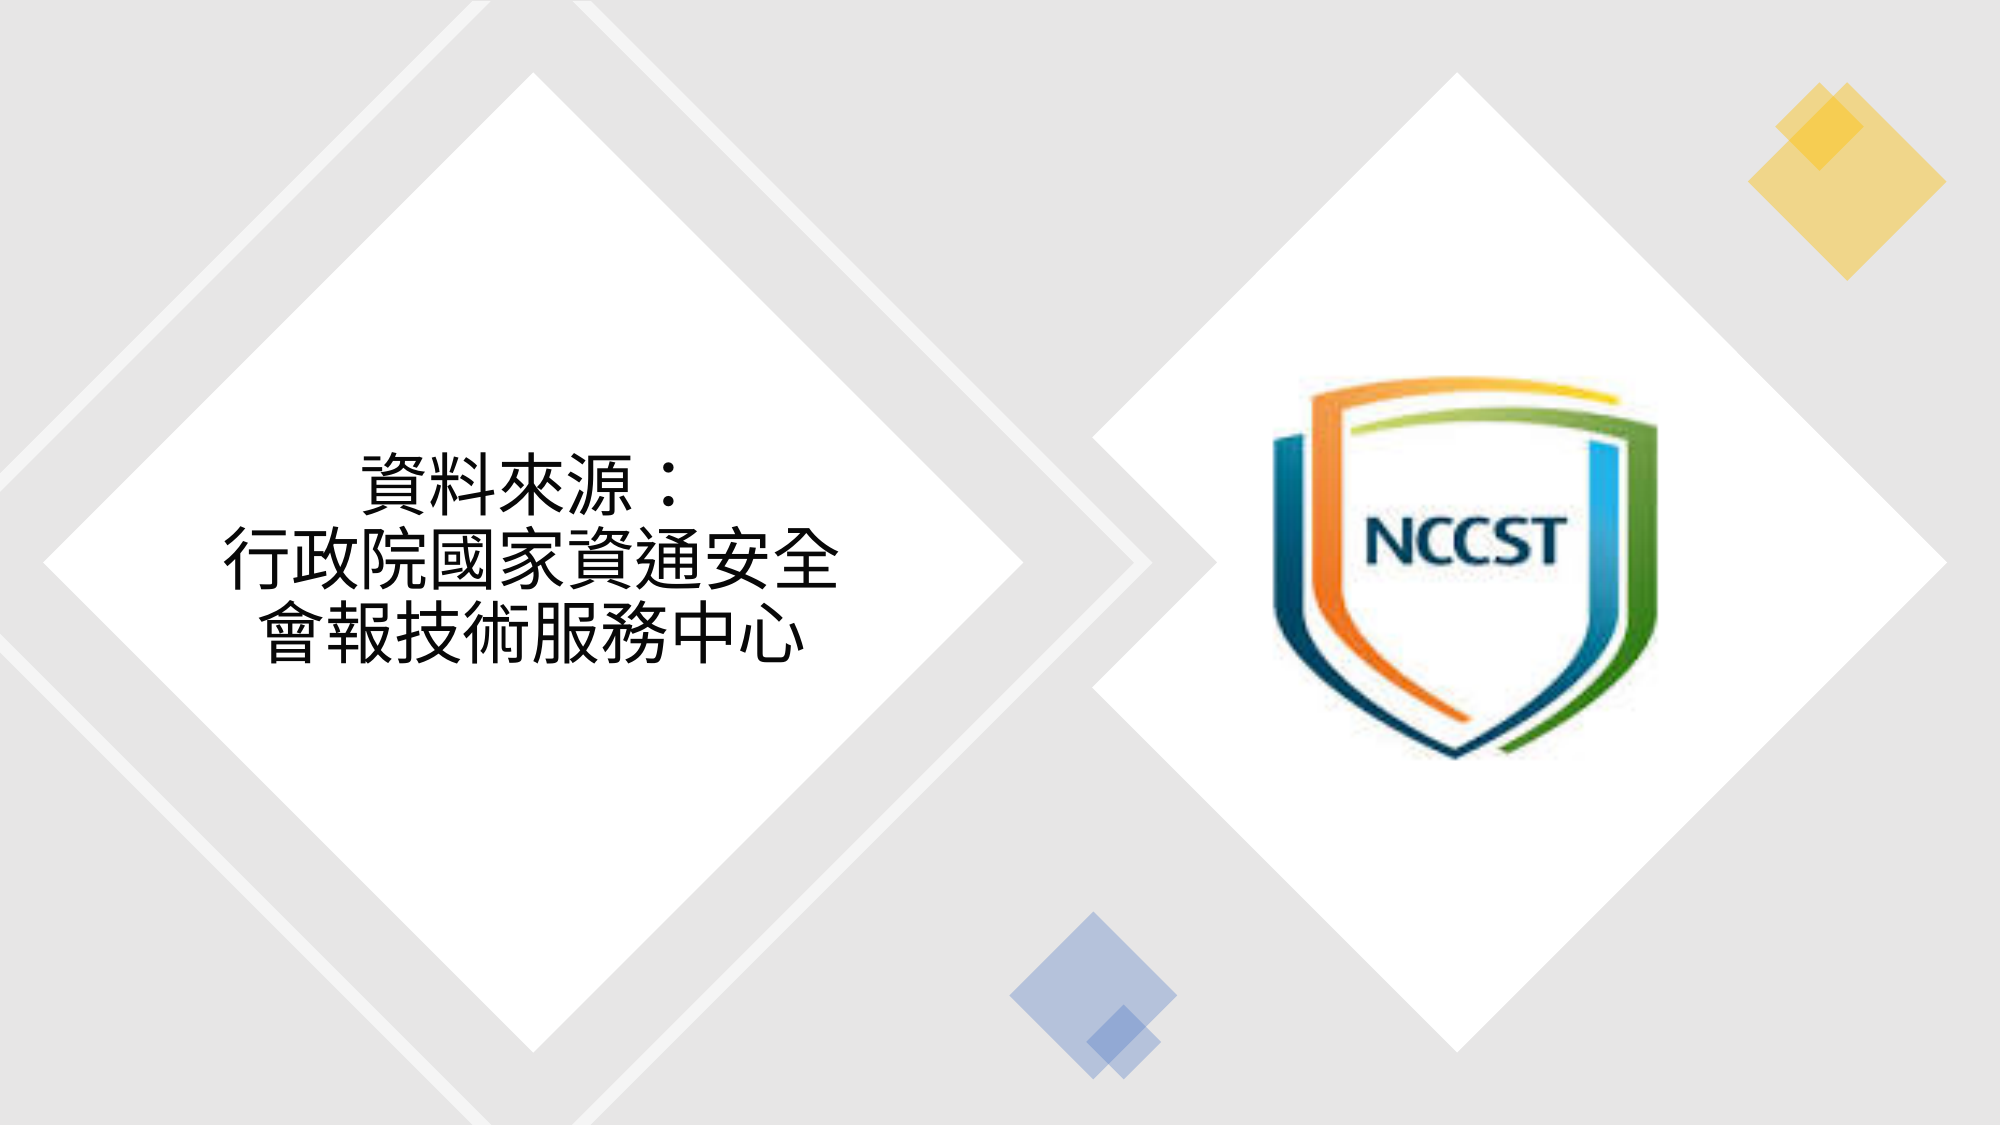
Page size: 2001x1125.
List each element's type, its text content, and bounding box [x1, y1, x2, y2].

picture [1239, 345, 1681, 780]
text_box [0, 0, 2000, 1125]
title 資料來源： 行政院國家資通安全會報技術服務中心 [183, 402, 881, 723]
